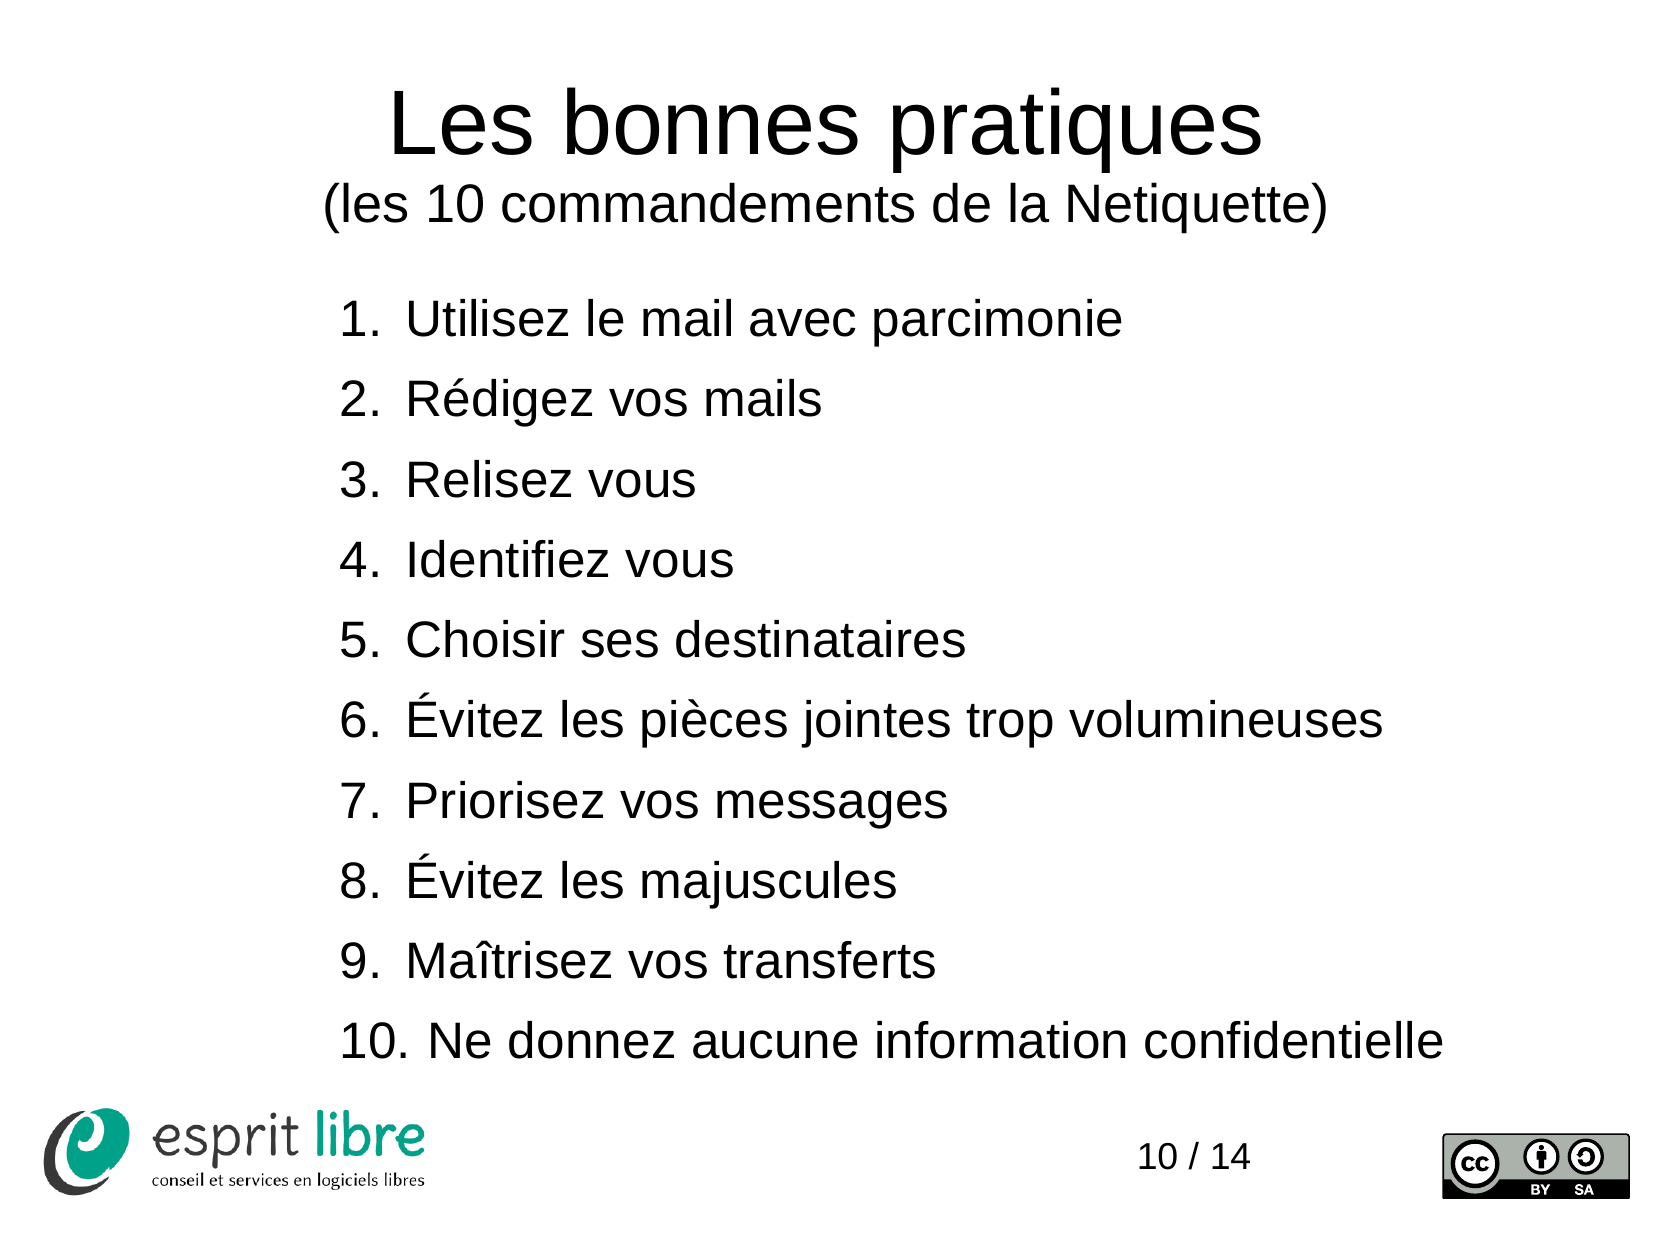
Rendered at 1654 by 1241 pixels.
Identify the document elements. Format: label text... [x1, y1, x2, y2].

list Utilisez le mail avec parcimonie Rédigez vos mails Relisez vous Identifiez vous Choisir ses destinataires Évitez les pièces jointes trop volumineuses Priorisez vos messages Évitez les majuscules Maîtrisez vos transferts Ne donnez aucune information confidentielle [330, 290, 1571, 1075]
picture [0, 1009, 480, 1241]
title Les bonnes pratiques (les 10 commandements de la Netiquette) [82, 49, 1571, 257]
